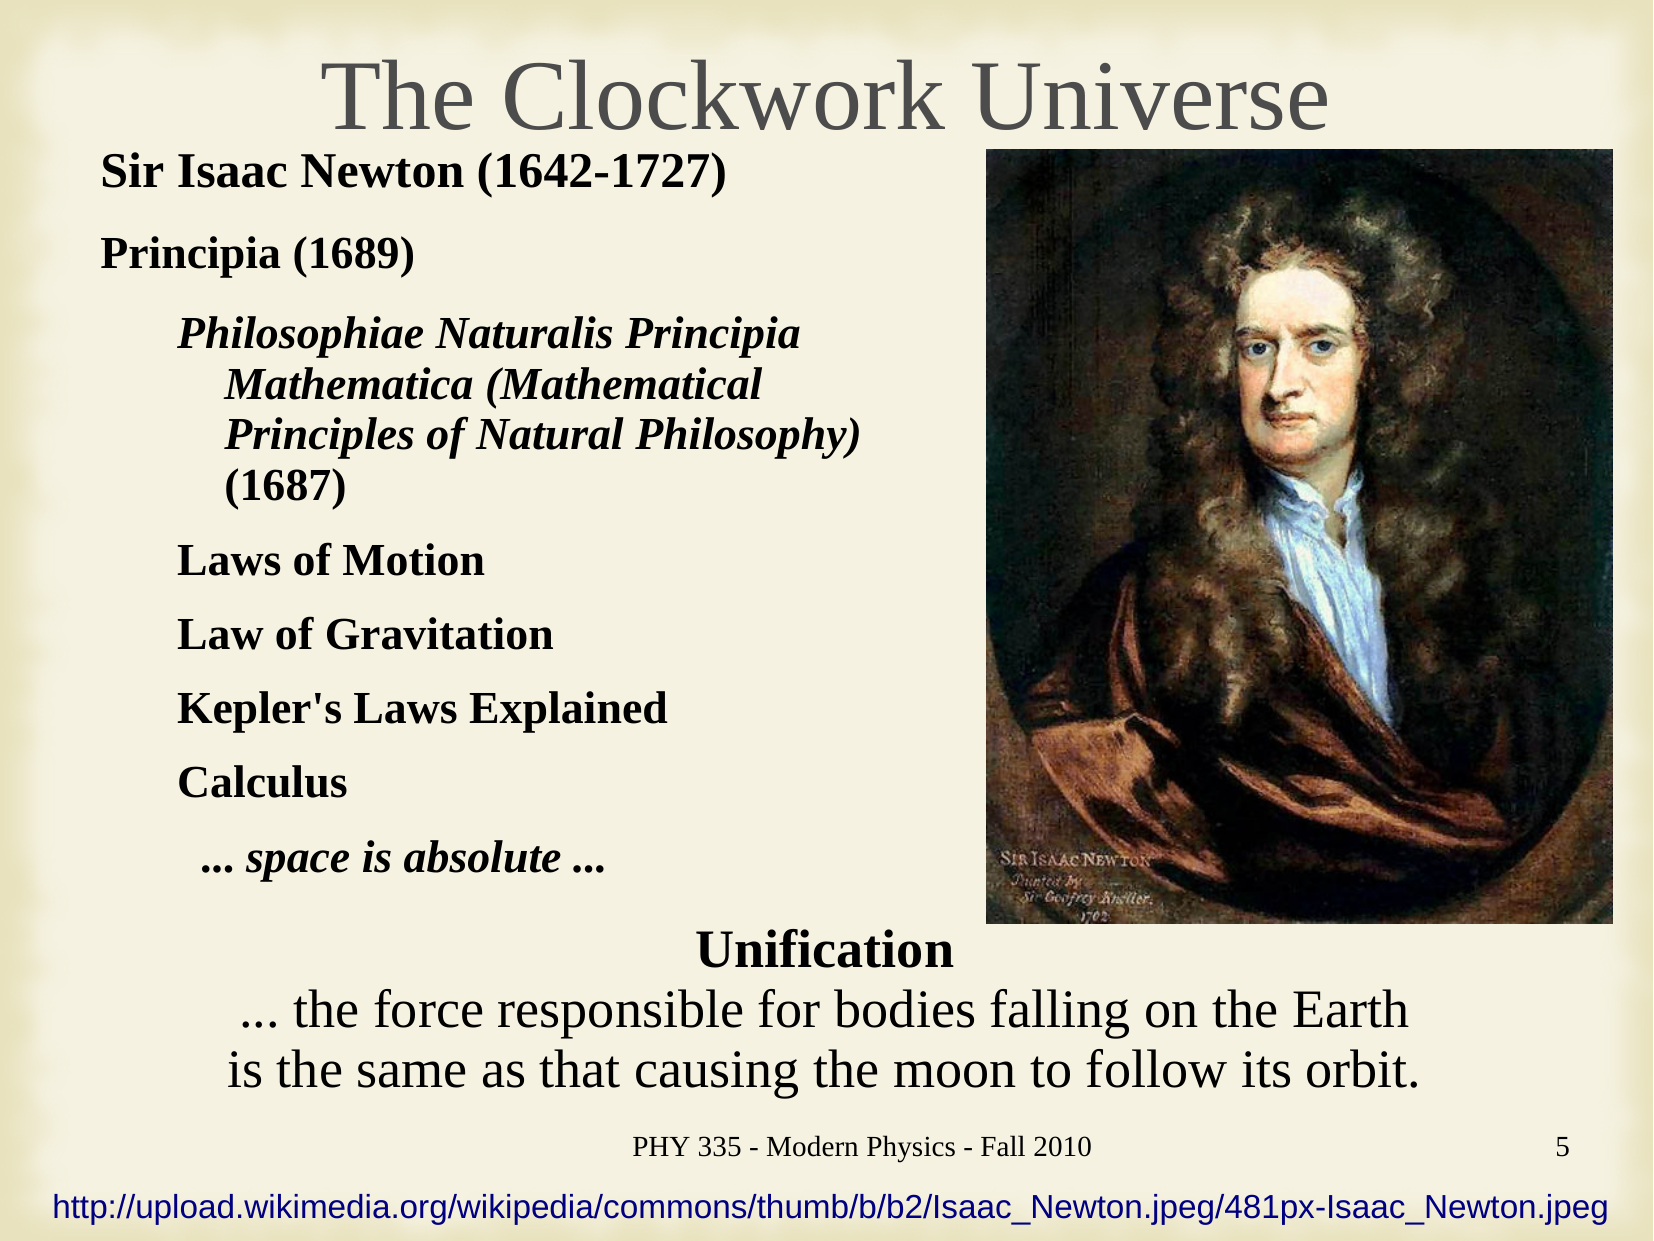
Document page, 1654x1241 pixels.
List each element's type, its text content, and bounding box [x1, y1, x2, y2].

text_box Unification ... the force responsible for bodies falling on the Earth is the same as that causing the moon to follow its orbit. [204, 911, 1459, 1111]
text_box http://upload.wikimedia.org/wikipedia/commons/thumb/b/b2/Isaac_Newton.jpeg/481px-Isaac_Newton.jpeg [37, 1180, 1653, 1233]
list Sir Isaac Newton (1642-1727) Principia (1689) Philosophiae Naturalis Principia Mathematica (Mathematical Principles of Natural Philosophy) (1687) Laws of Motion Law of Gravitation Kepler's Laws Explained Calculus ... space is absolute ... [82, 142, 901, 893]
picture [0, 0, 1653, 1241]
title The Clockwork Universe [82, 0, 1571, 193]
